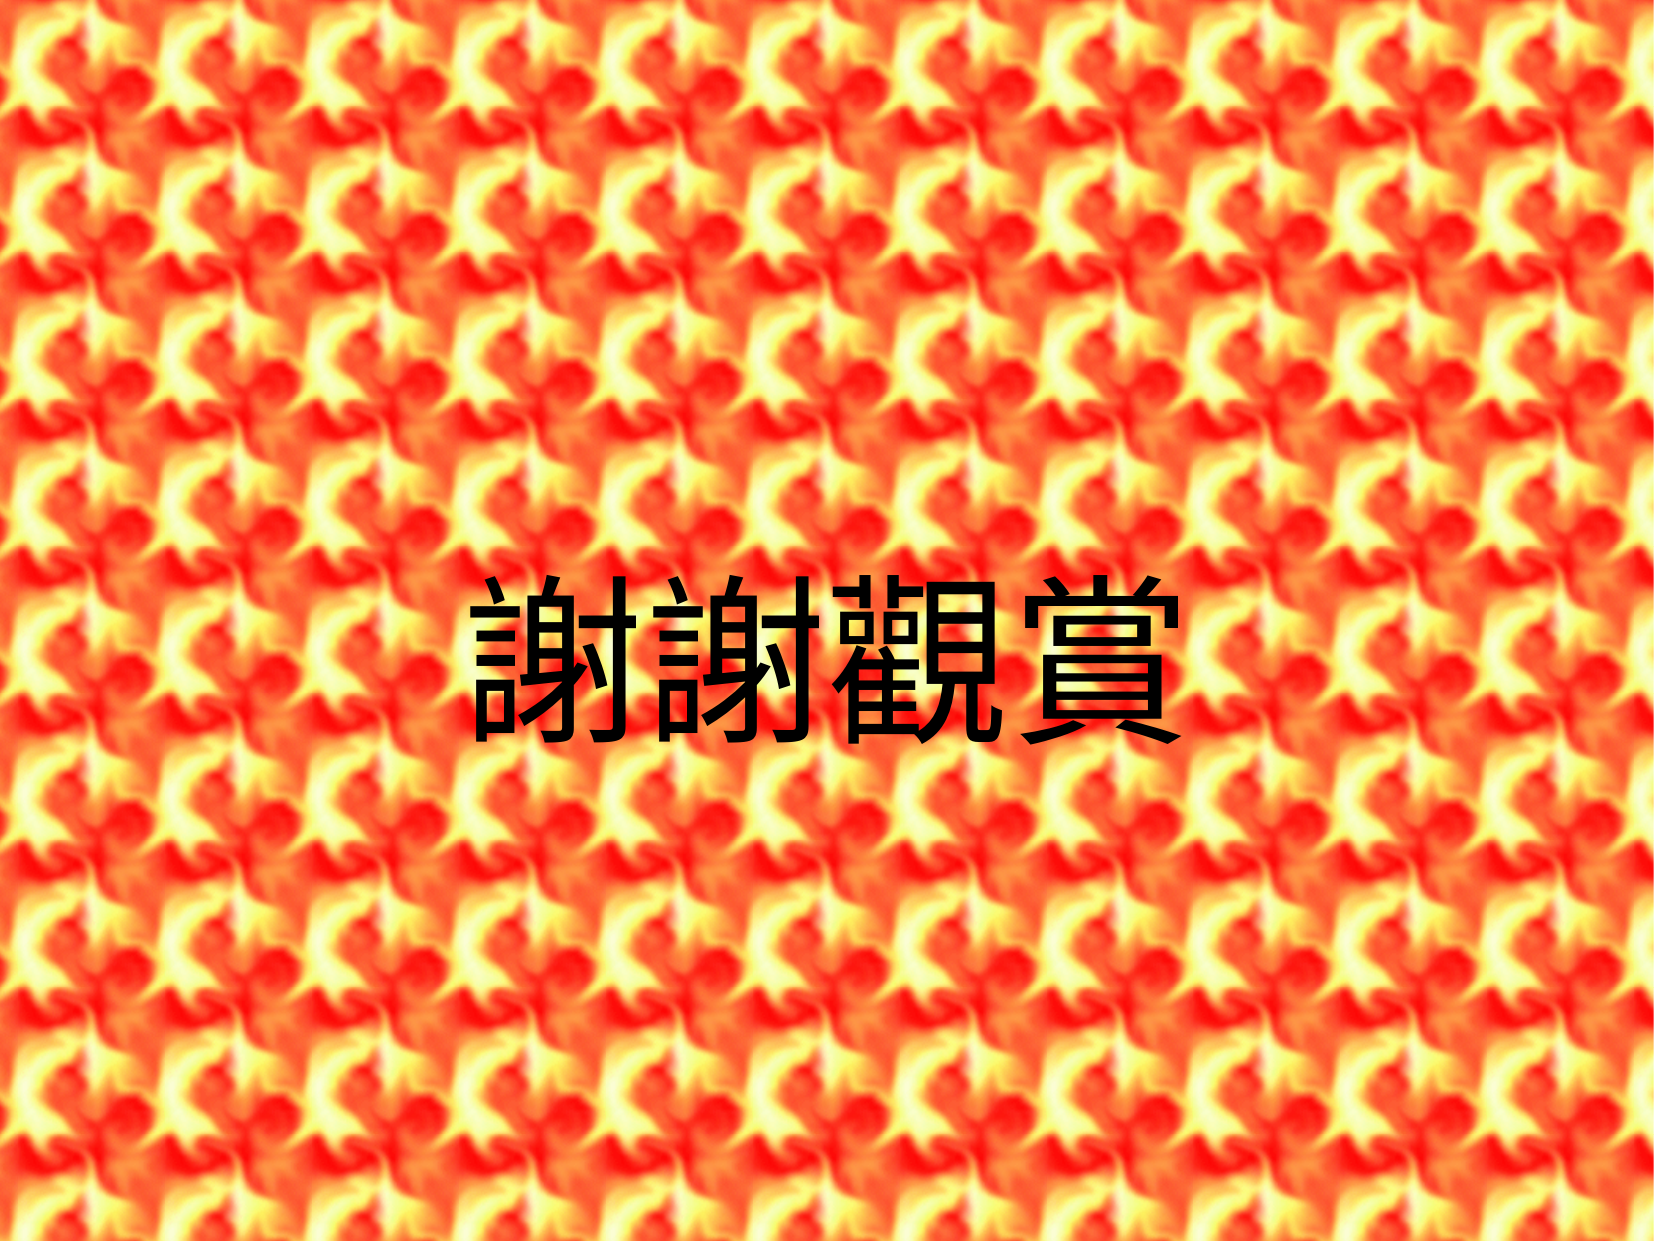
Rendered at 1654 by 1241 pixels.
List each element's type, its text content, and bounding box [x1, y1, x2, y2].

subtitle 謝謝觀賞 [82, 290, 1571, 1010]
picture [0, 0, 1654, 1241]
